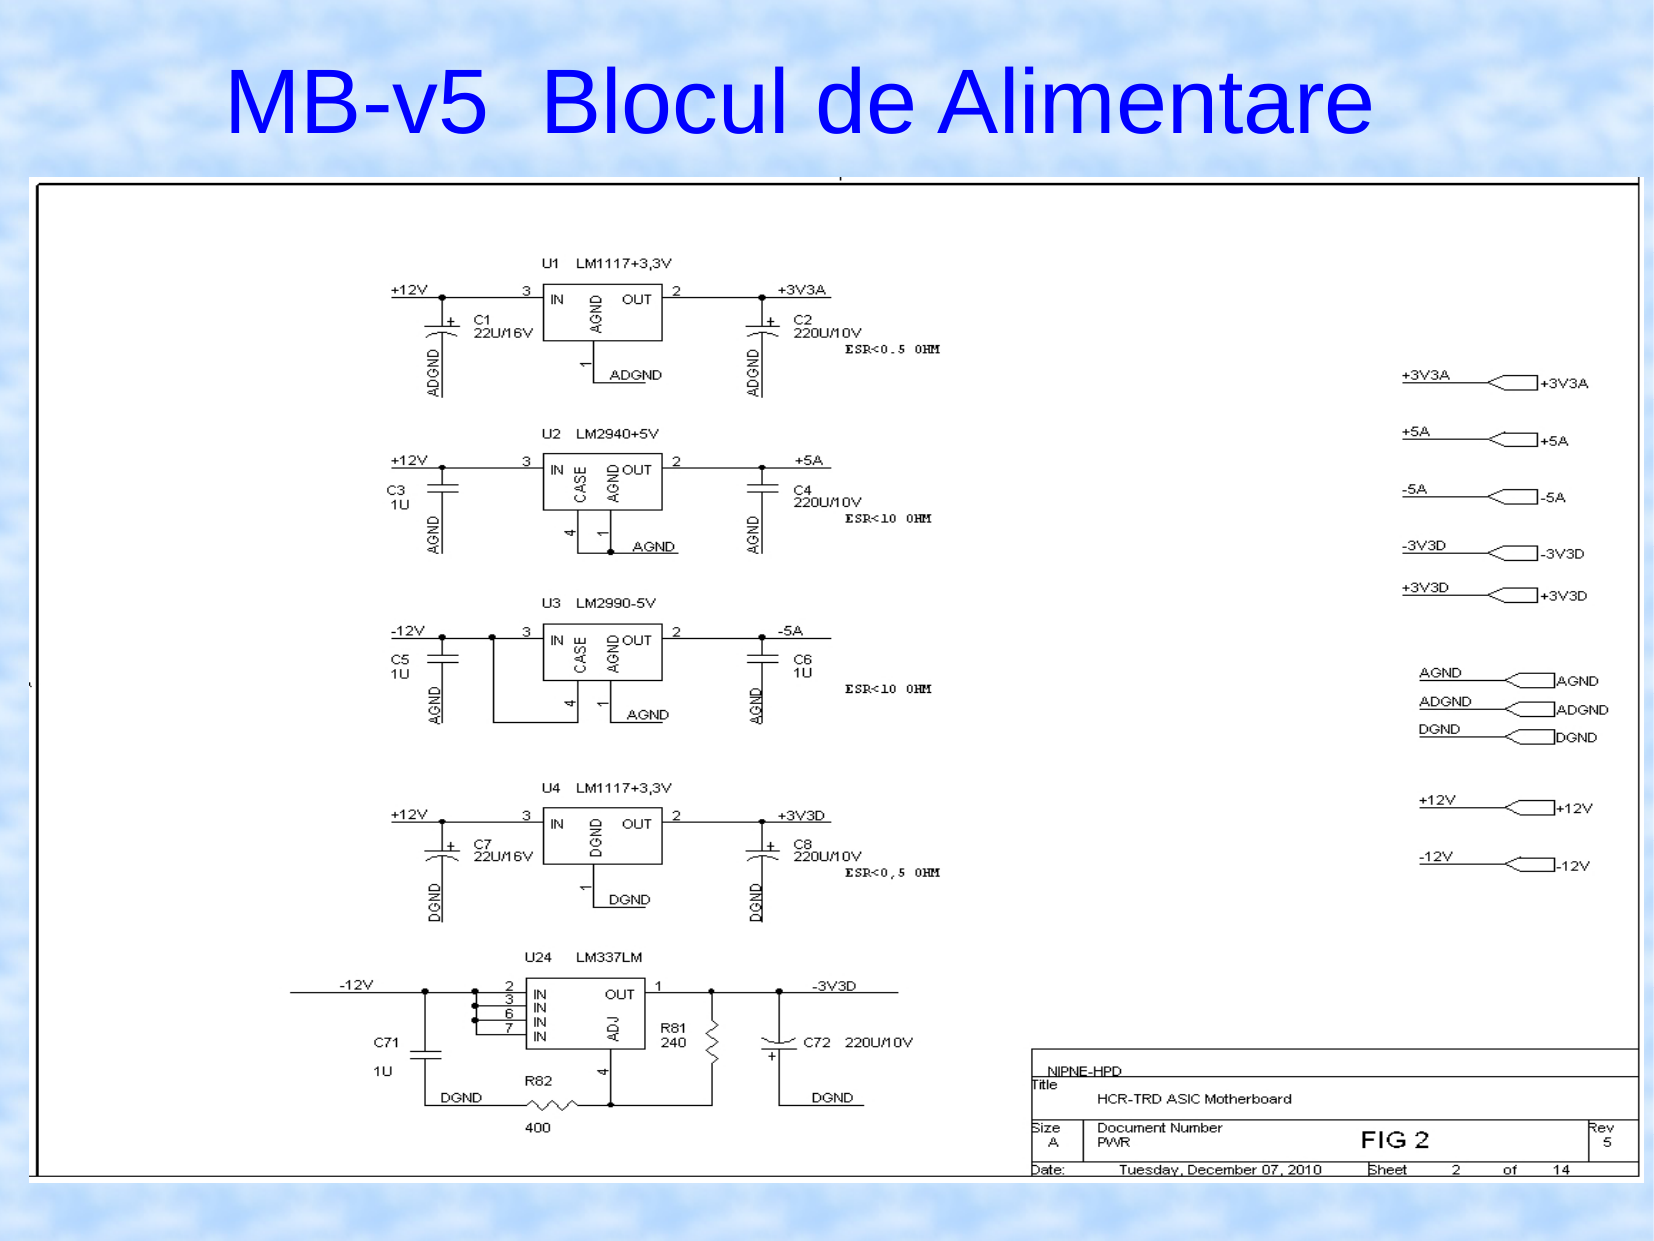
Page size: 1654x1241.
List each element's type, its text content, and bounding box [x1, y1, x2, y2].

title MB-v5 Blocul de Alimentare [82, 50, 1571, 154]
picture [0, 0, 1654, 1241]
